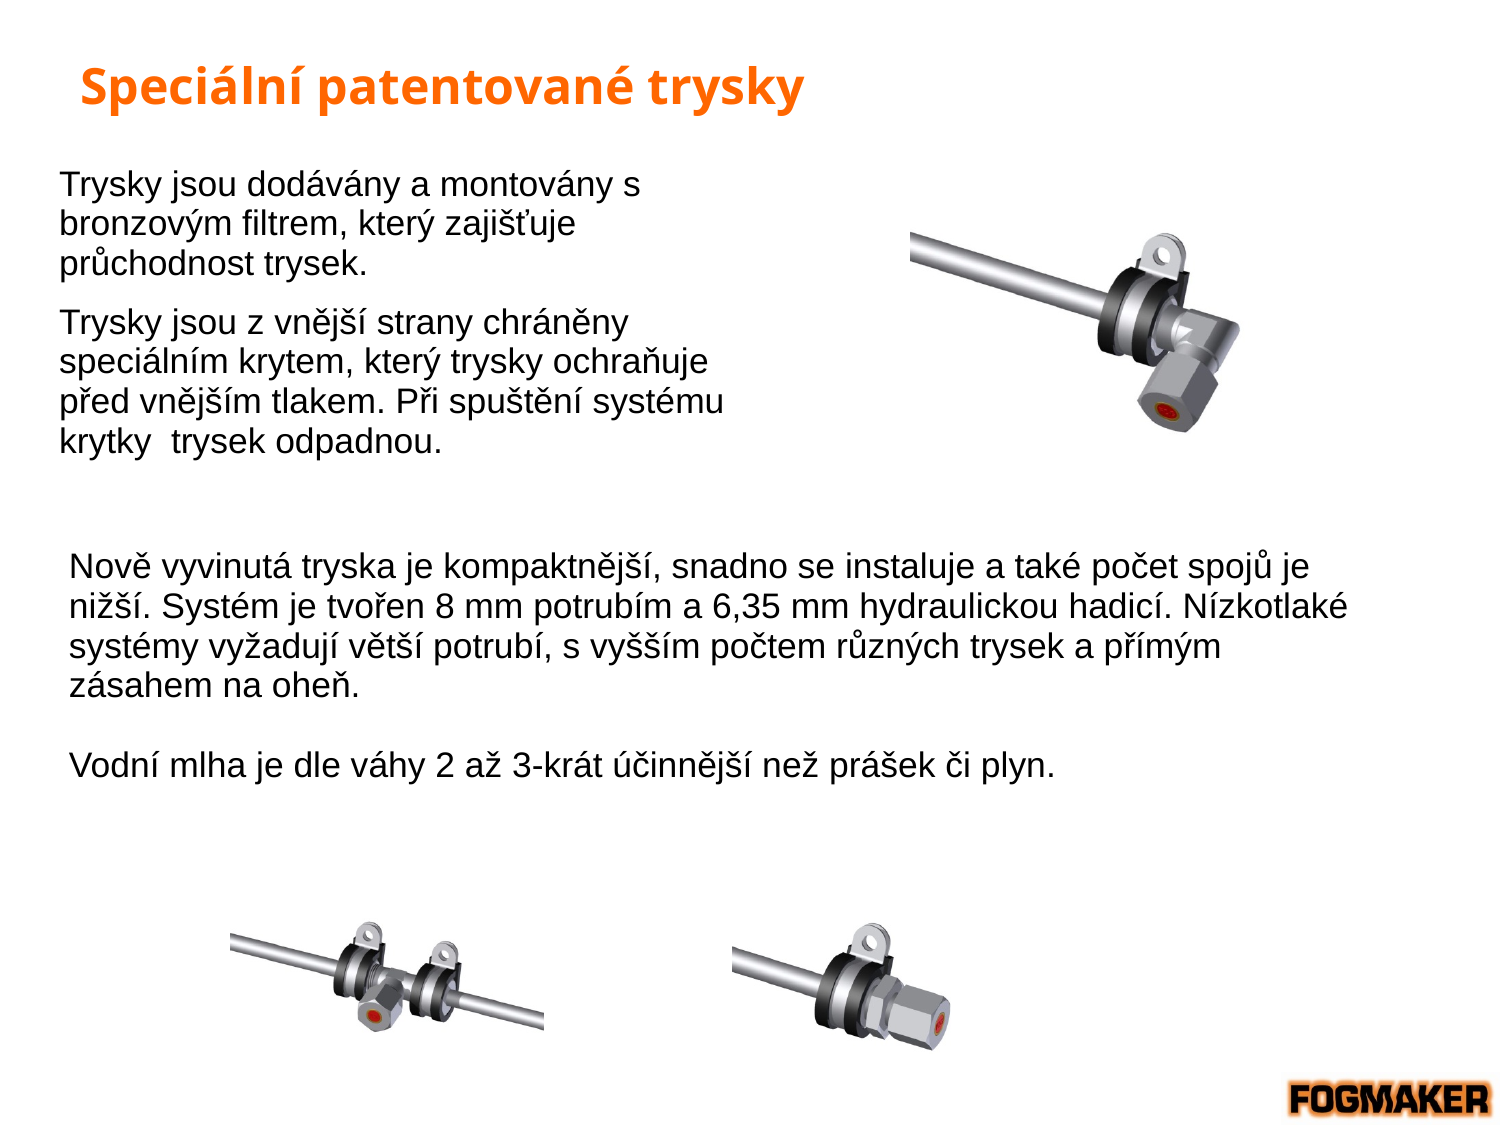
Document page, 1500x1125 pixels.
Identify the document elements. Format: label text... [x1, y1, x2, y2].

picture [910, 156, 1396, 521]
picture [230, 890, 544, 1125]
text_box Trysky jsou dodávány a montovány s bronzovým filtrem, který zajišťuje průchodnost trysek. Trysky jsou z vnější strany chráněny speciálním krytem, který trysky ochraňuje před vnějším tlakem. Při spuštění systému krytky trysek odpadnou. [44, 156, 795, 469]
text_box Speciální patentované trysky [65, 43, 821, 127]
picture [732, 892, 1018, 1107]
picture [1281, 1072, 1500, 1125]
text_box Nově vyvinutá tryska je kompaktnější, snadno se instaluje a také počet spojů je nižší. Systém je tvořen 8 mm potrubím a 6,35 mm hydraulickou hadicí. Nízkotlaké systémy vyžadují větší potrubí, s vyšším počtem různých trysek a přímým zásahem na oheň. Vodní mlha je dle váhy 2 až 3-krát účinnější než prášek či plyn. [54, 538, 1366, 793]
